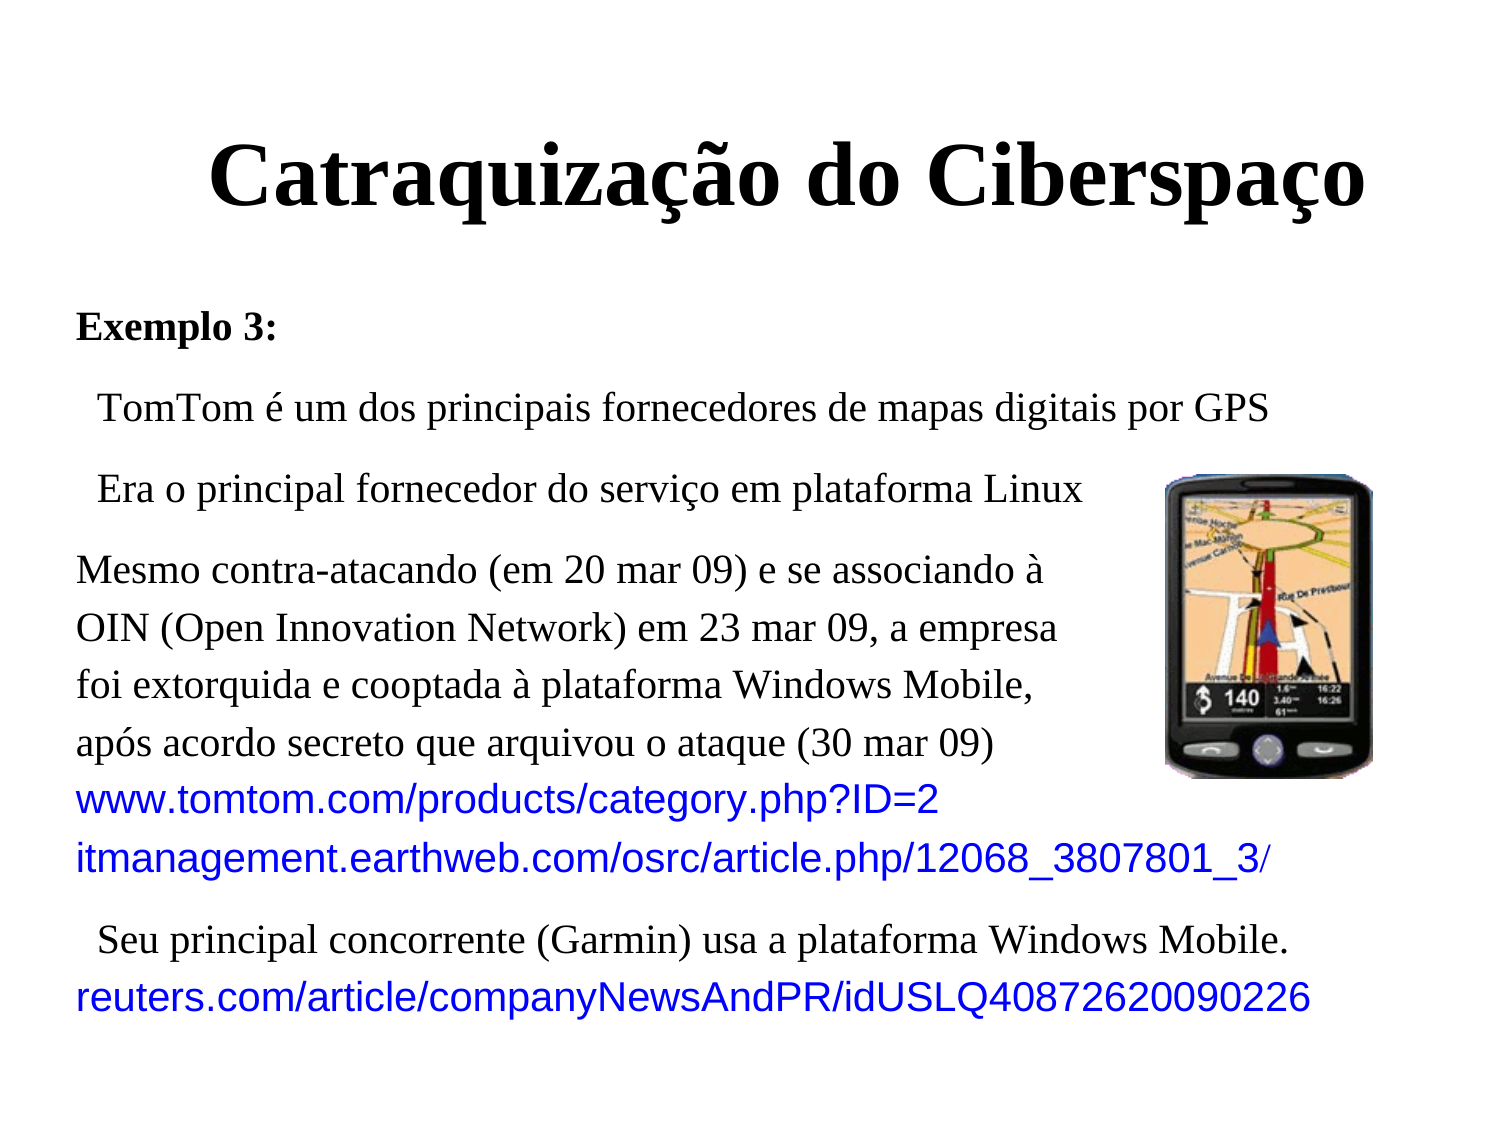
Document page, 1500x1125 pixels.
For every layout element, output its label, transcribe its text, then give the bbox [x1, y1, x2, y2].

title Catraquização do Ciberspaço [73, 81, 1500, 269]
text_box Exemplo 3: TomTom é um dos principais fornecedores de mapas digitais por GPS Era o principal fornecedor do serviço em plataforma Linux Mesmo contra-atacando (em 20 mar 09) e se associando à OIN (Open Innovation Network) em 23 mar 09, a empresa foi extorquida e cooptada à plataforma Windows Mobile, após acordo secreto que arquivou o ataque (30 mar 09) www.tomtom.com/products/category.php?ID=2 itmanagement.earthweb.com/osrc/article.php/12068_3807801_3/ Seu principal concorrente (Garmin) usa a plataforma Windows Mobile. reuters.com/article/companyNewsAndPR/idUSLQ40872620090226 [75, 291, 1420, 1021]
picture [1165, 474, 1373, 779]
